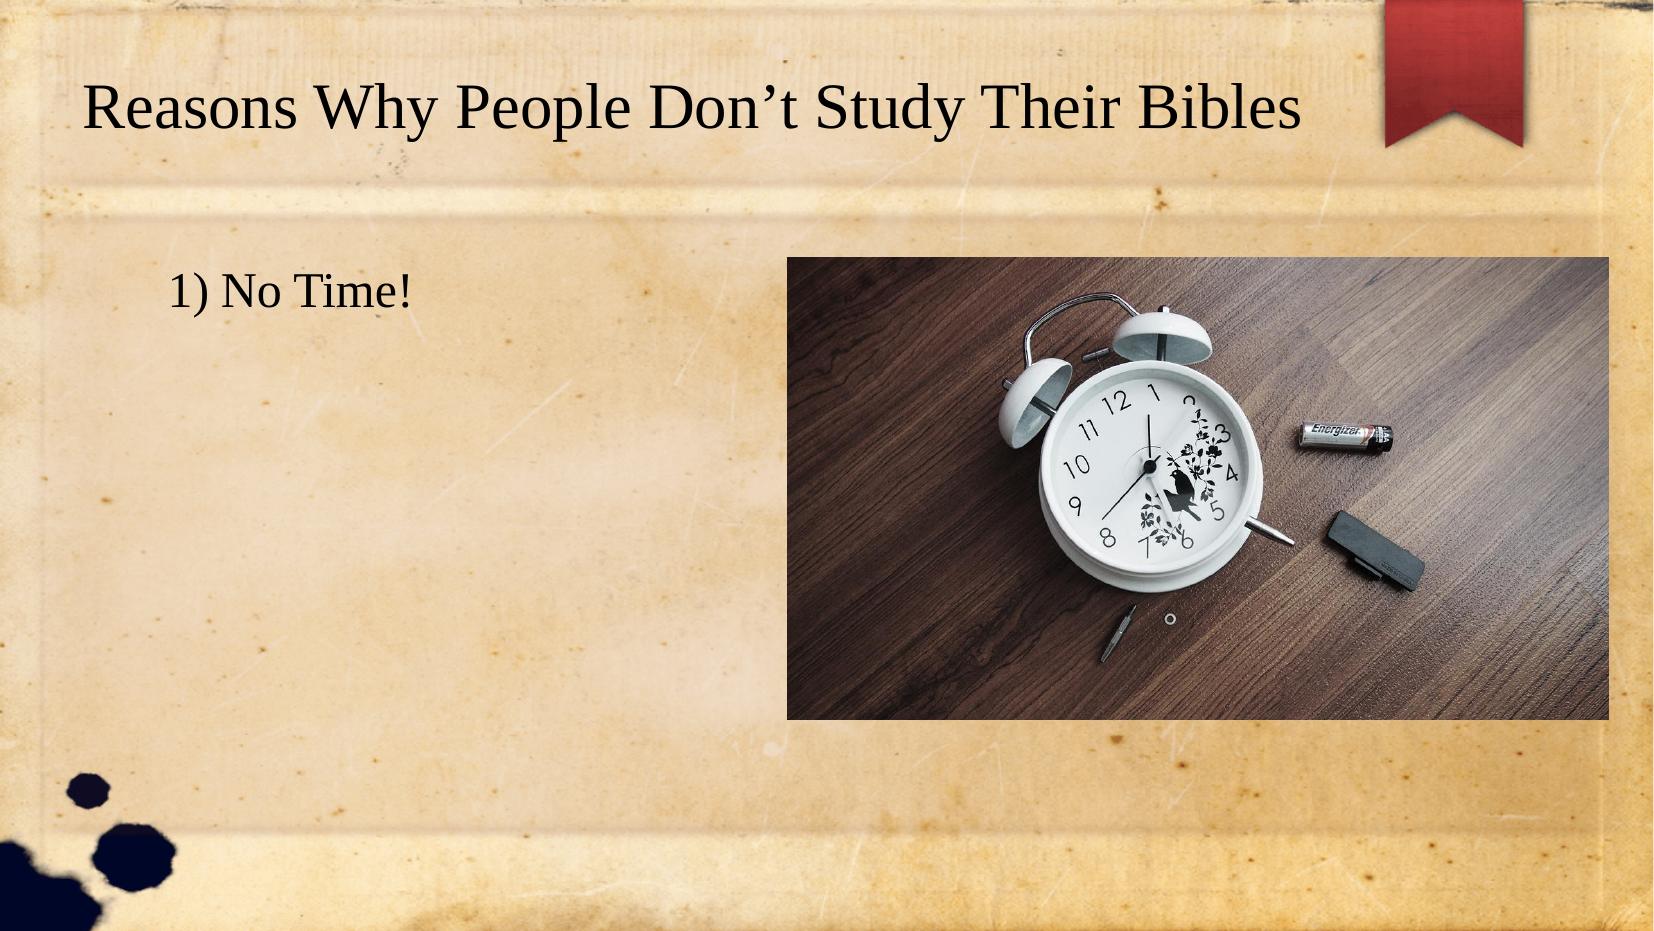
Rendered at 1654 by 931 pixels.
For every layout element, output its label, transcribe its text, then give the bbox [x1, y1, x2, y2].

title Reasons Why People Don’t Study Their Bibles [82, 37, 1347, 178]
list No Time! [150, 262, 787, 676]
picture [0, 0, 1654, 931]
